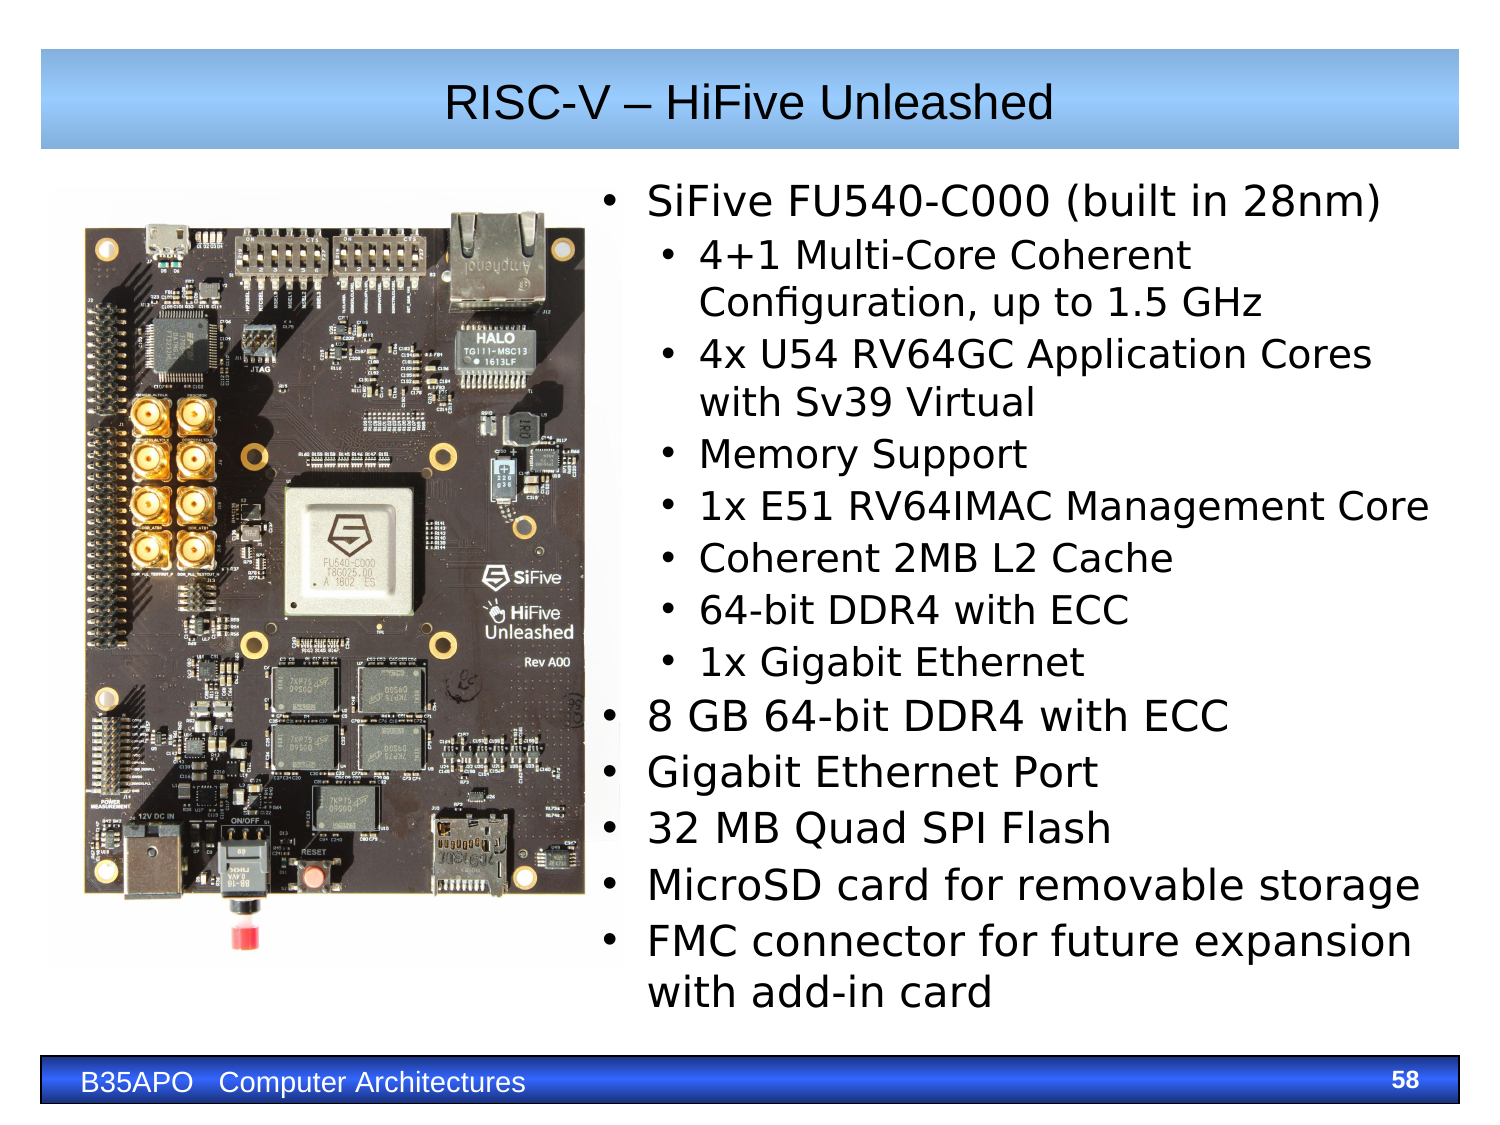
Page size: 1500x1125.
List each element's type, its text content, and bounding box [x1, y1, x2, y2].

picture [49, 187, 587, 970]
title RISC-V – HiFive Unleashed [41, 49, 1459, 149]
list SiFive FU540-C000 (built in 28nm) 4+1 Multi-Core Coherent Configuration, up to 1.5 GHz 4x U54 RV64GC Application Cores with Sv39 Virtual Memory Support 1x E51 RV64IMAC Management Core Coherent 2MB L2 Cache 64-bit DDR4 with ECC 1x Gigabit Ethernet 8 GB 64-bit DDR4 with ECC Gigabit Ethernet Port 32 MB Quad SPI Flash MicroSD card for removable storage FMC connector for future expansion with add-in card [587, 166, 1458, 1045]
